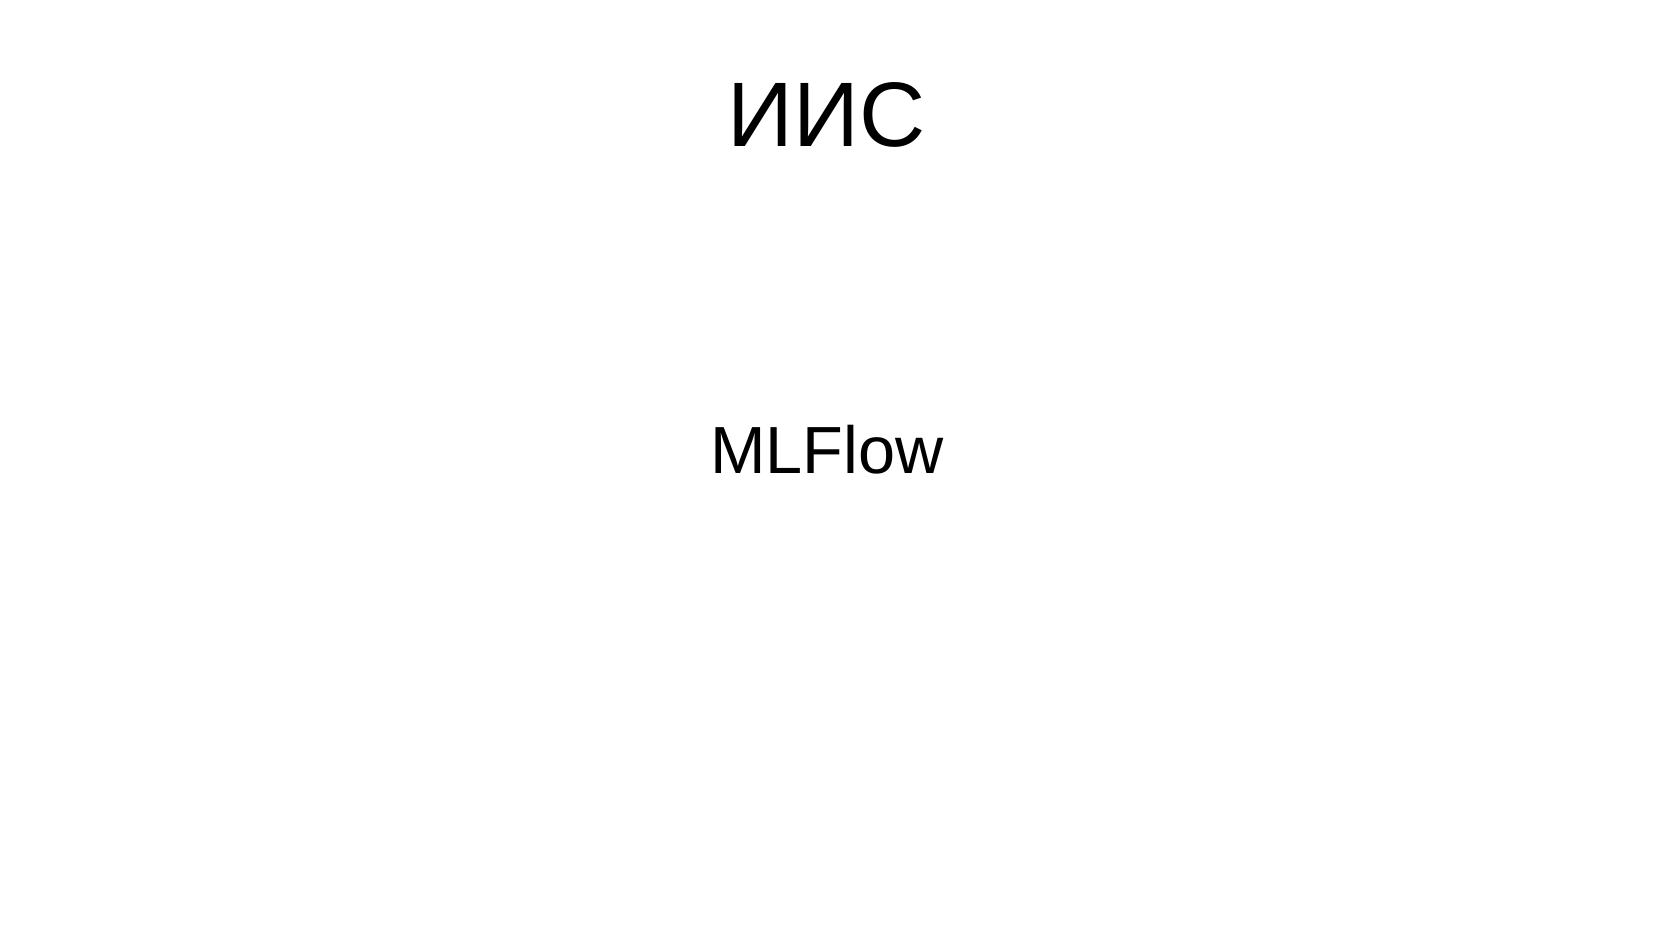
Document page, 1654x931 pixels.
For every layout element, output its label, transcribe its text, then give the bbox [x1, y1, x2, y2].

title ИИС [82, 37, 1571, 193]
subtitle MLFlow [82, 217, 1571, 758]
